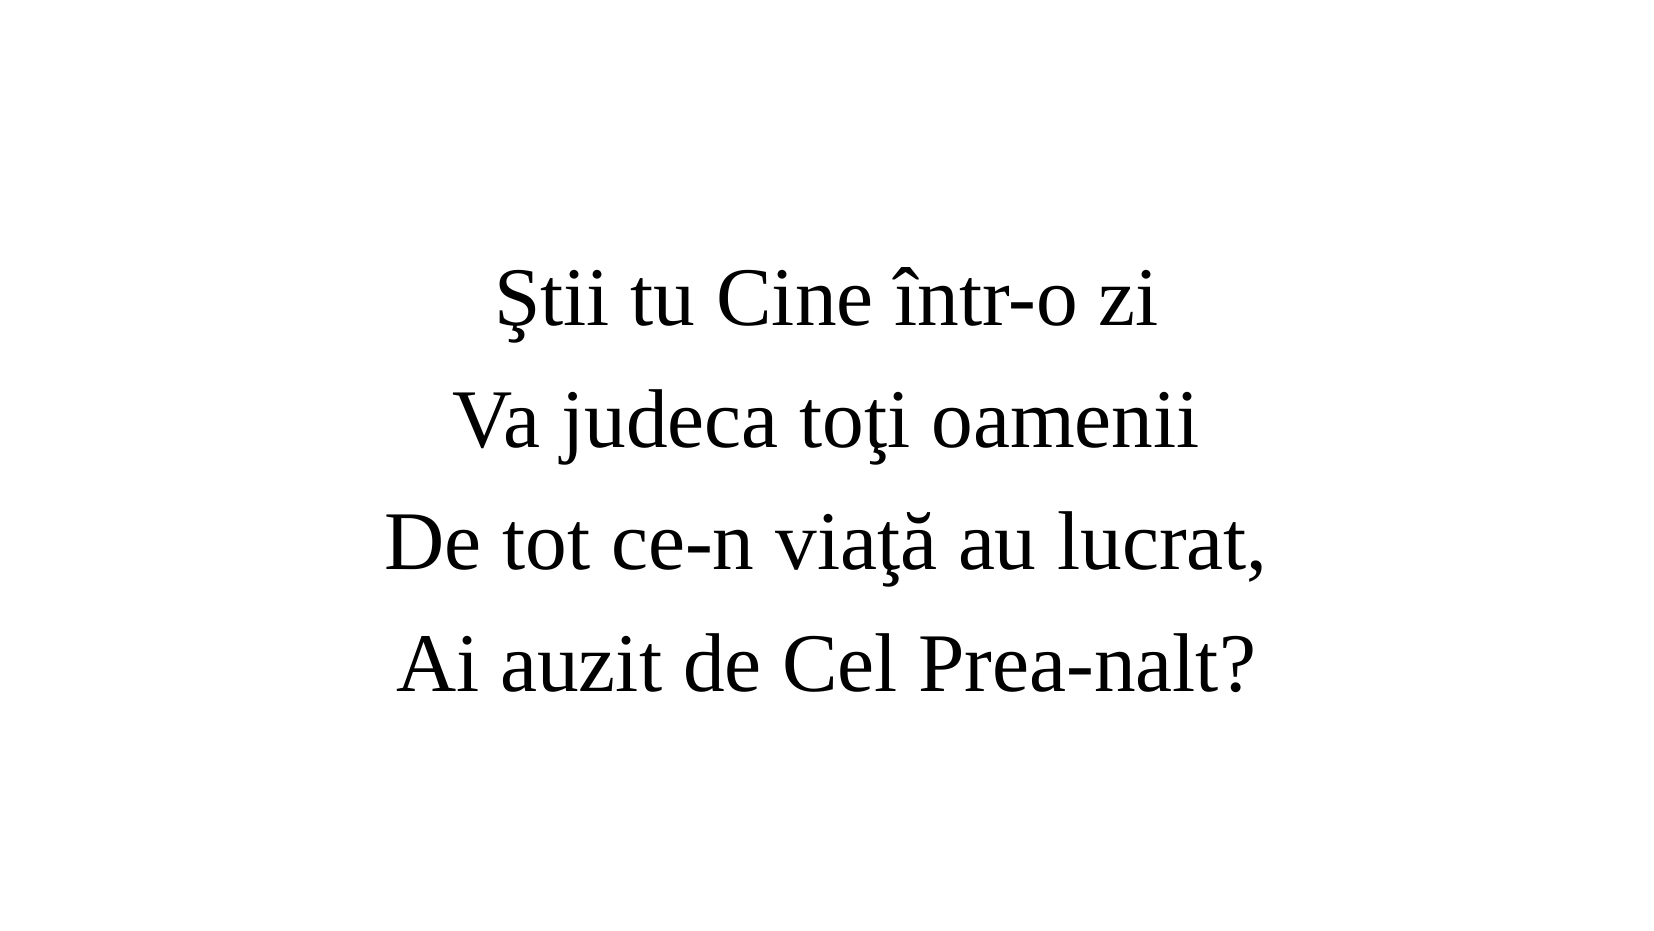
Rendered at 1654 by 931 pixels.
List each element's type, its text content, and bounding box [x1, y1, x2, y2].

subtitle Ştii tu Cine într-o zi Va judeca toţi oamenii De tot ce-n viaţă au lucrat, Ai auzit de Cel Prea-nalt? [118, 238, 1536, 712]
